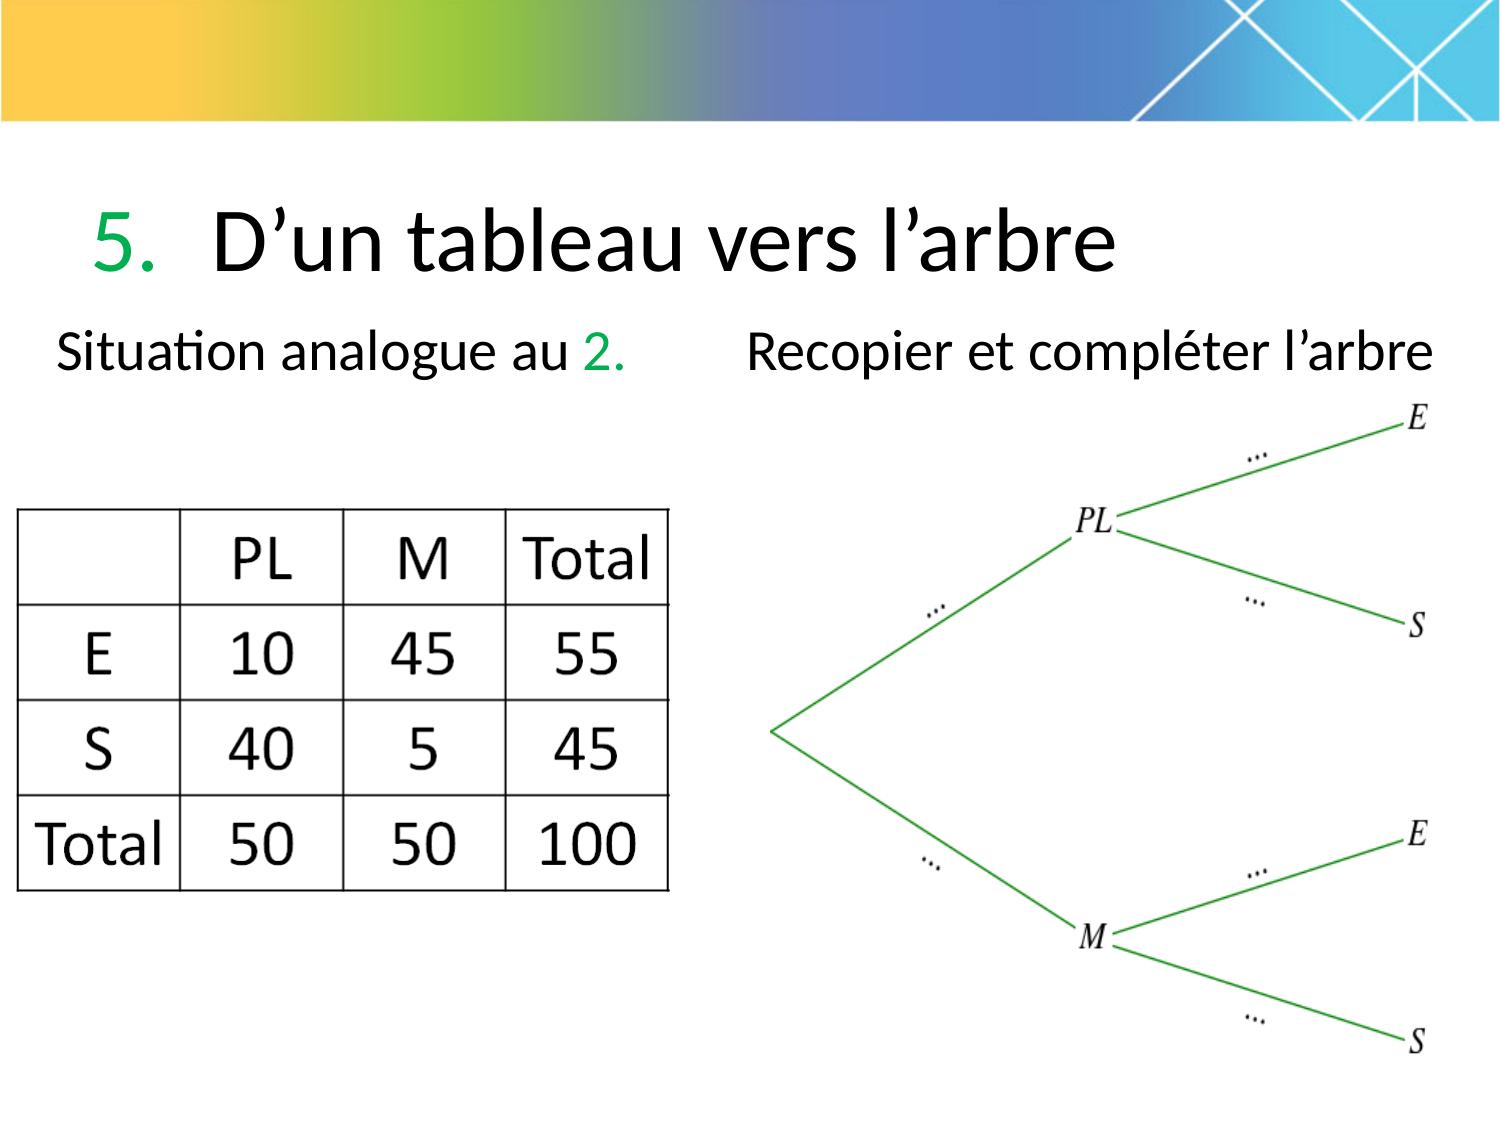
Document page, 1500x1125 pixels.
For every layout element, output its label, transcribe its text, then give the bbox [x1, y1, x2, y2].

list Situation analogue au 2. Recopier et compléter l’arbre [41, 304, 1500, 1067]
title D’un tableau vers l’arbre [75, 164, 1426, 304]
picture [6, 497, 680, 903]
picture [770, 387, 1466, 1066]
